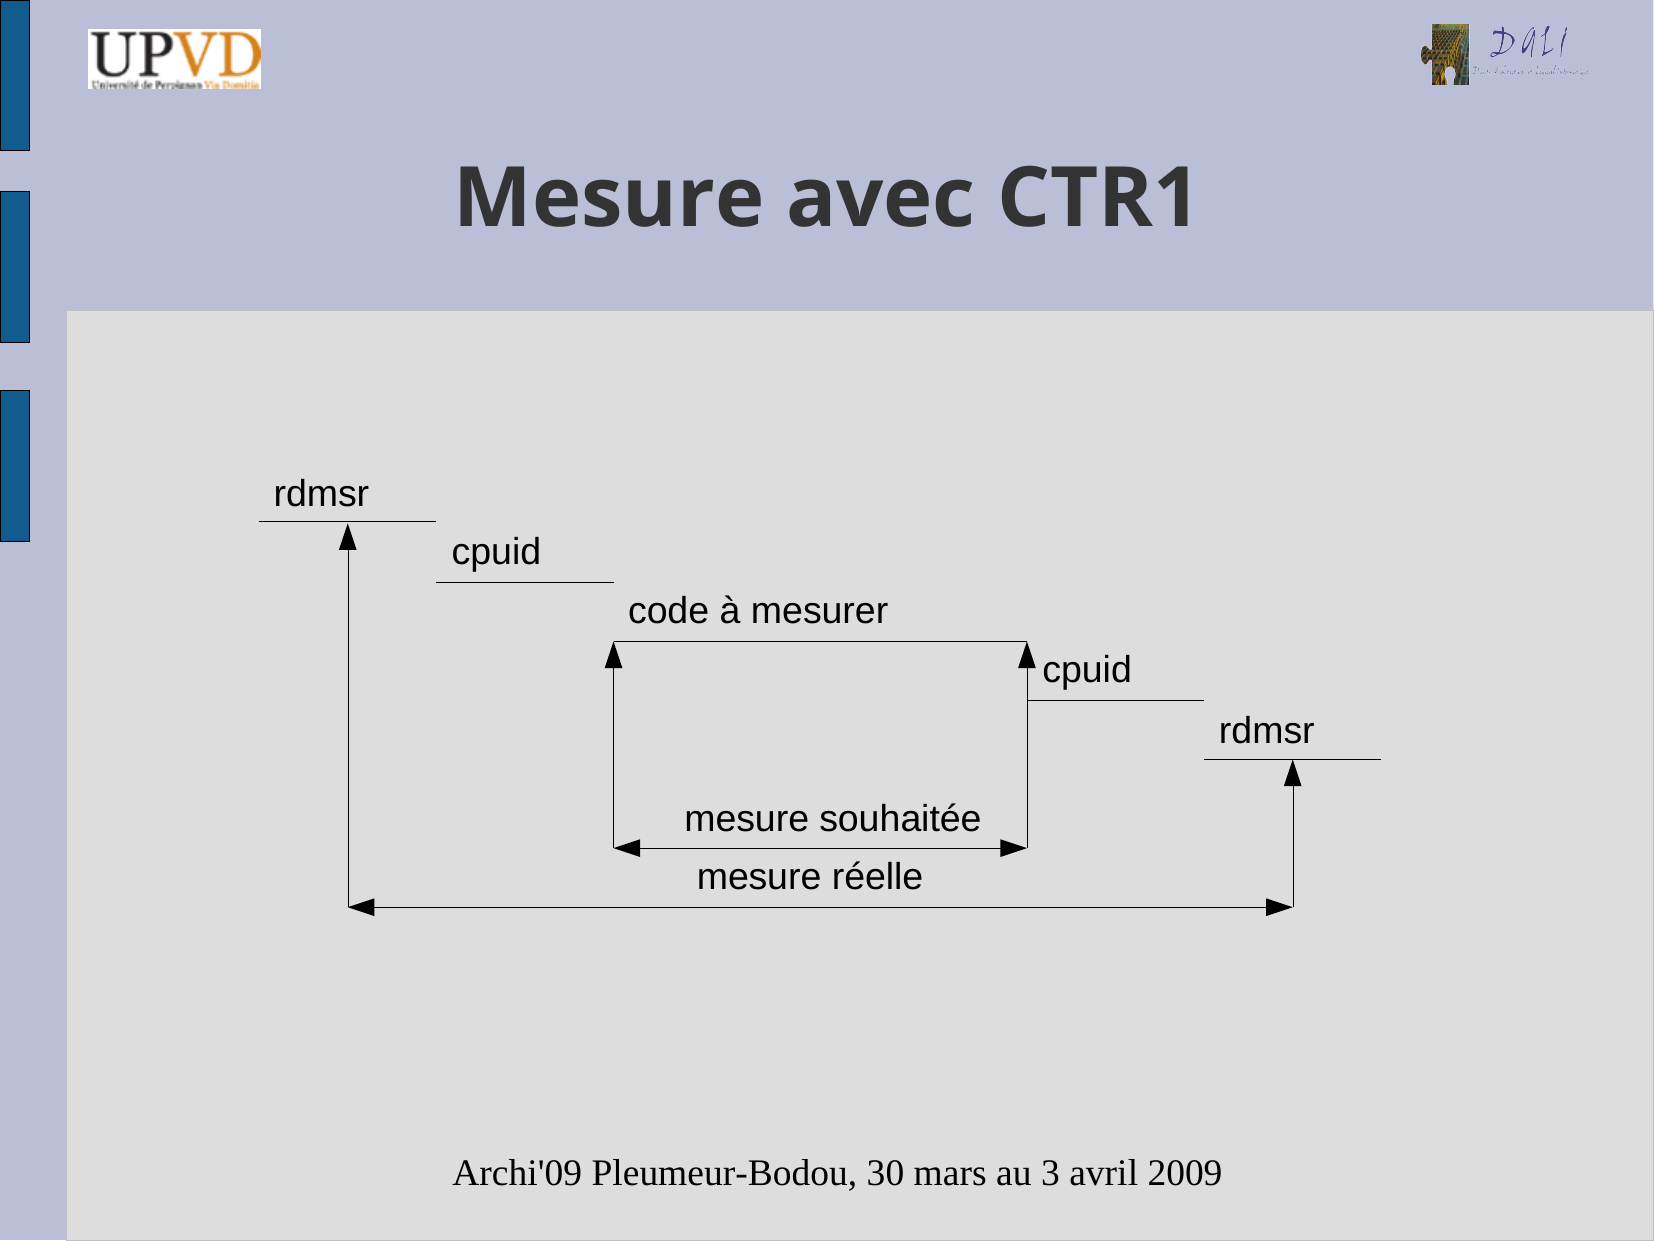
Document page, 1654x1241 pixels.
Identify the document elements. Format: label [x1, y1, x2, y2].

picture [88, 29, 117, 89]
chart [117, 26, 1654, 1241]
